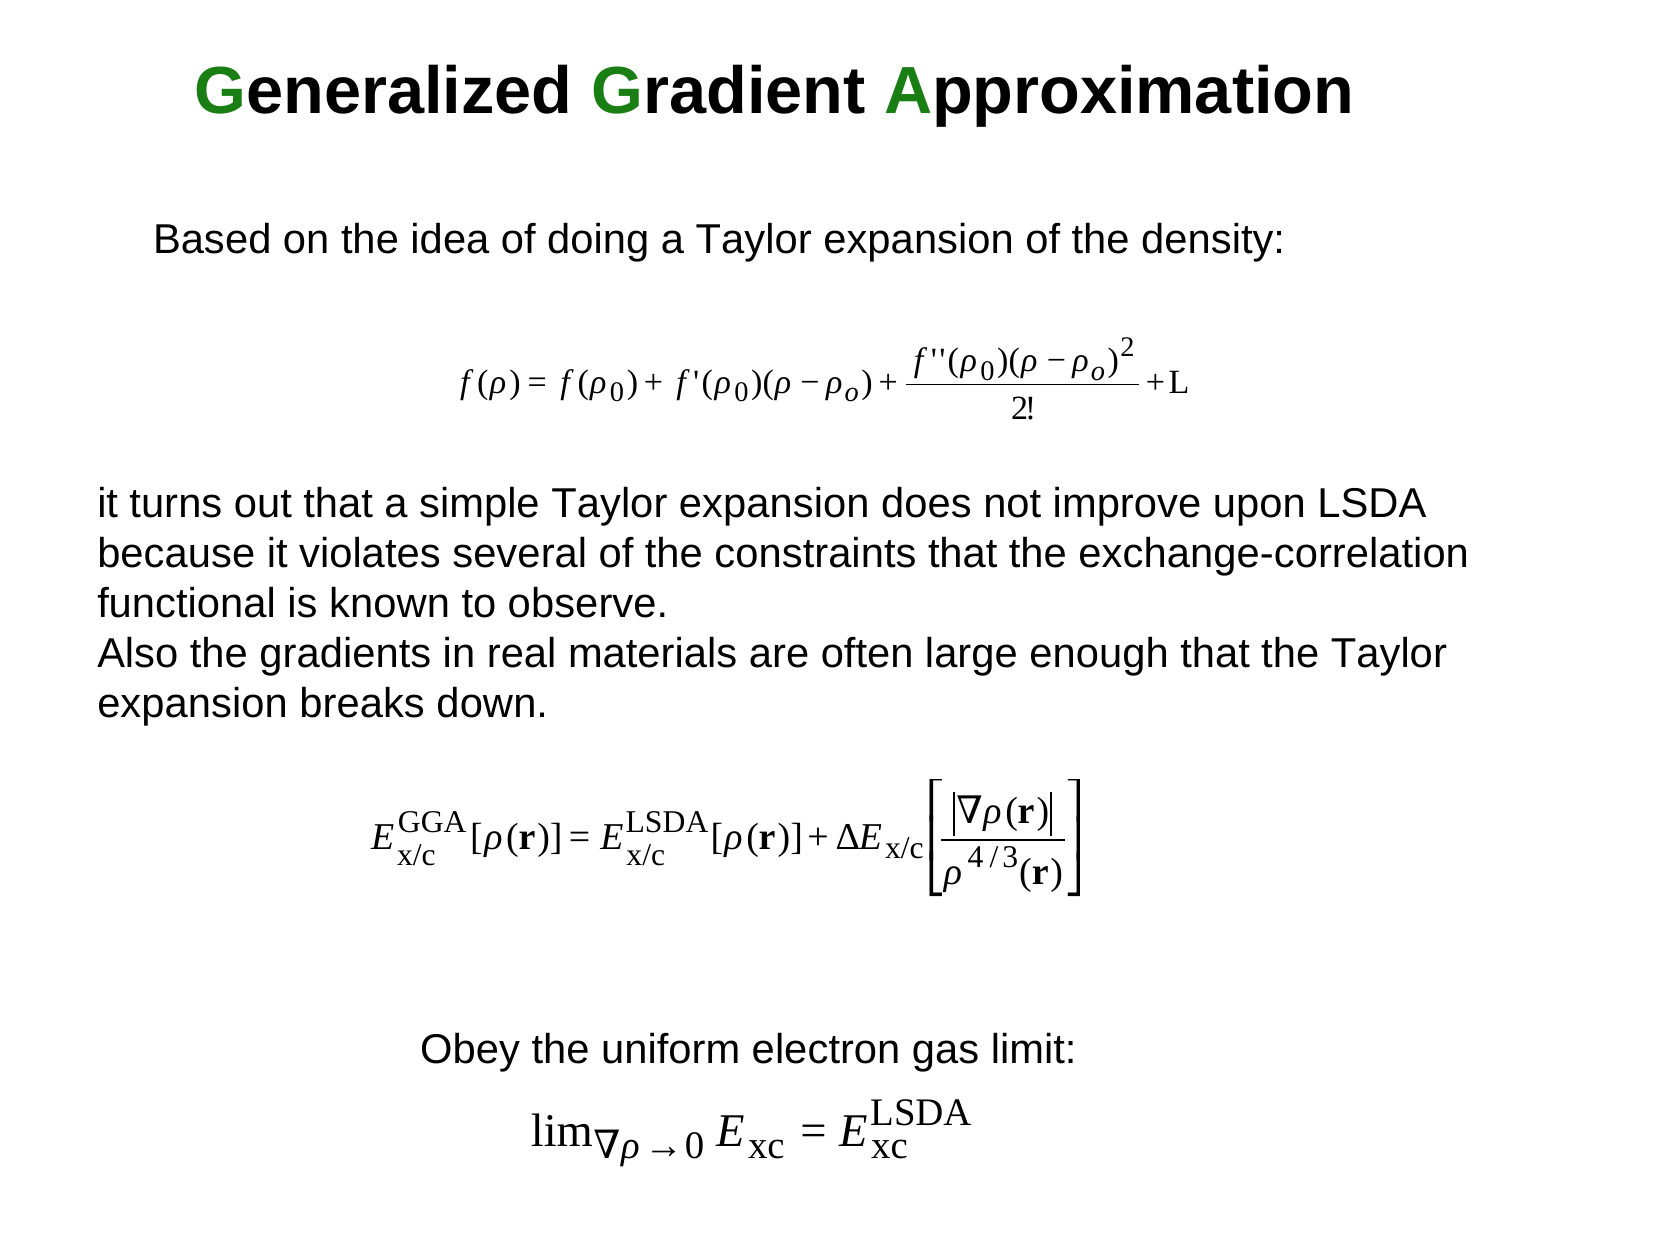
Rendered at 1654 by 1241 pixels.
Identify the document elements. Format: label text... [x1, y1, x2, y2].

chart [525, 1091, 976, 1171]
chart [448, 330, 1205, 425]
text_box Obey the uniform electron gas limit: [405, 1018, 1126, 1081]
text_box it turns out that a simple Taylor expansion does not improve upon LSDA because it violates several of the constraints that the exchange-correlation functional is known to observe. Also the gradients in real materials are often large enough that the Taylor expansion breaks down. [82, 468, 1503, 735]
chart [363, 779, 1081, 901]
text_box Based on the idea of doing a Taylor expansion of the density: [138, 203, 1301, 270]
text_box Generalized Gradient Approximation [180, 39, 1448, 136]
